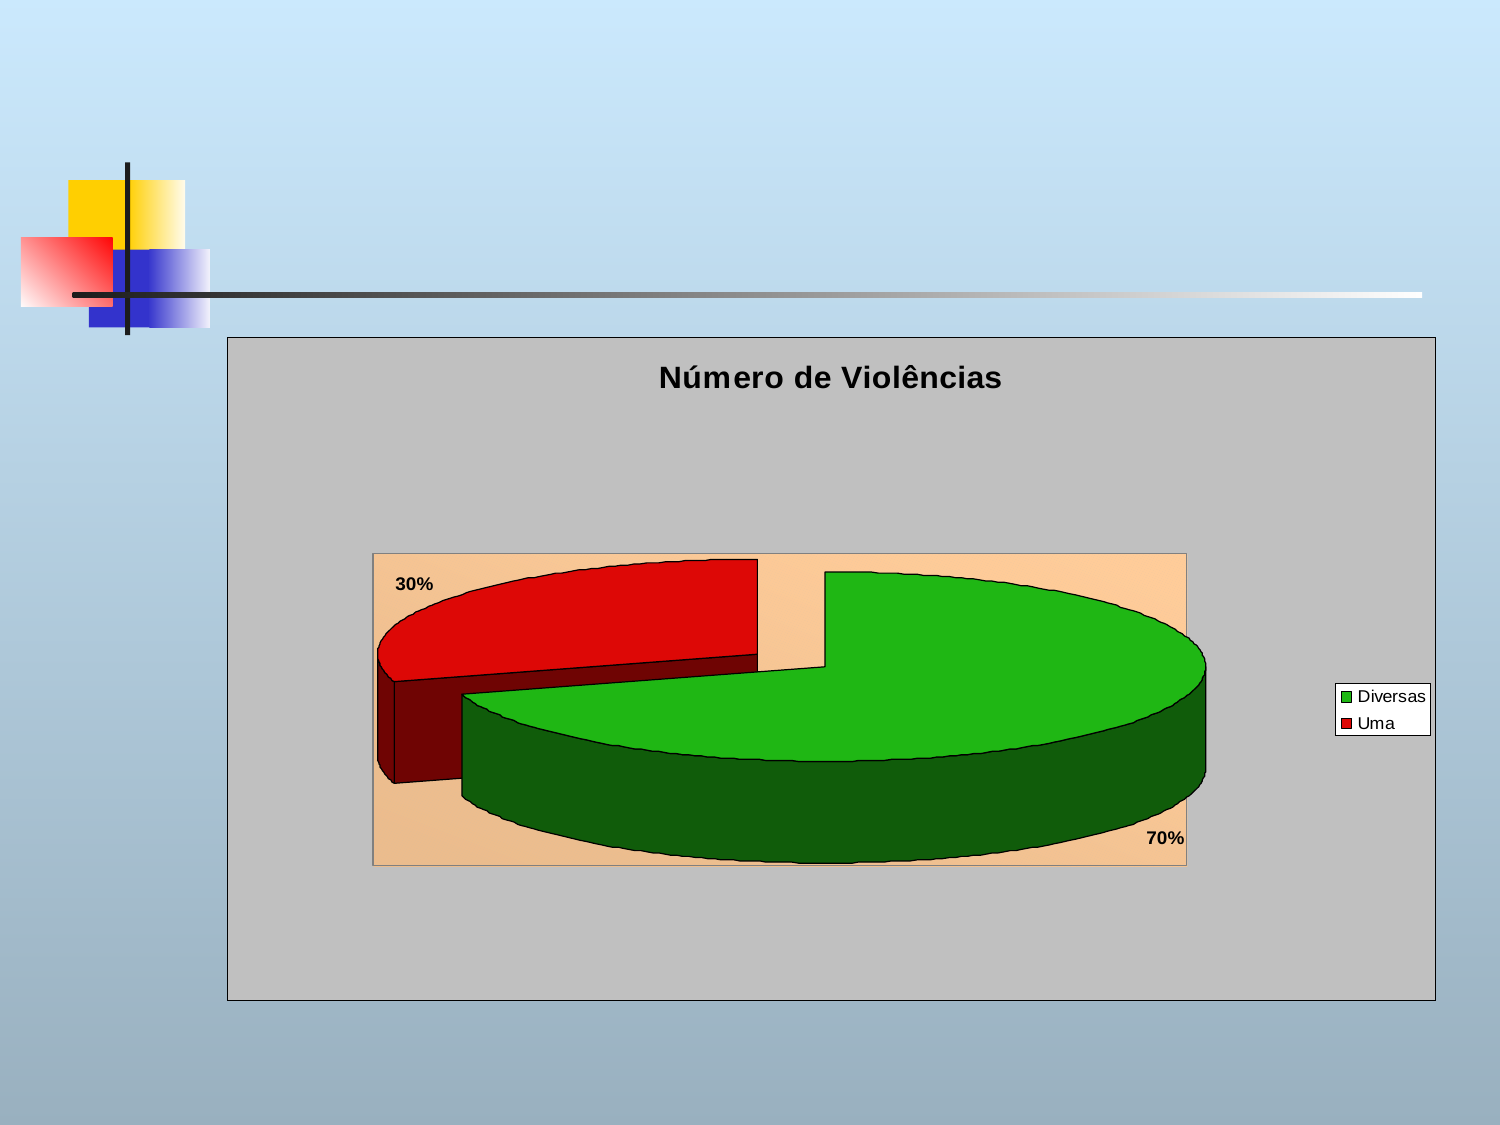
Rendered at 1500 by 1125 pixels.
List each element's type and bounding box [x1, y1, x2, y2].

chart [221, 331, 1442, 1007]
